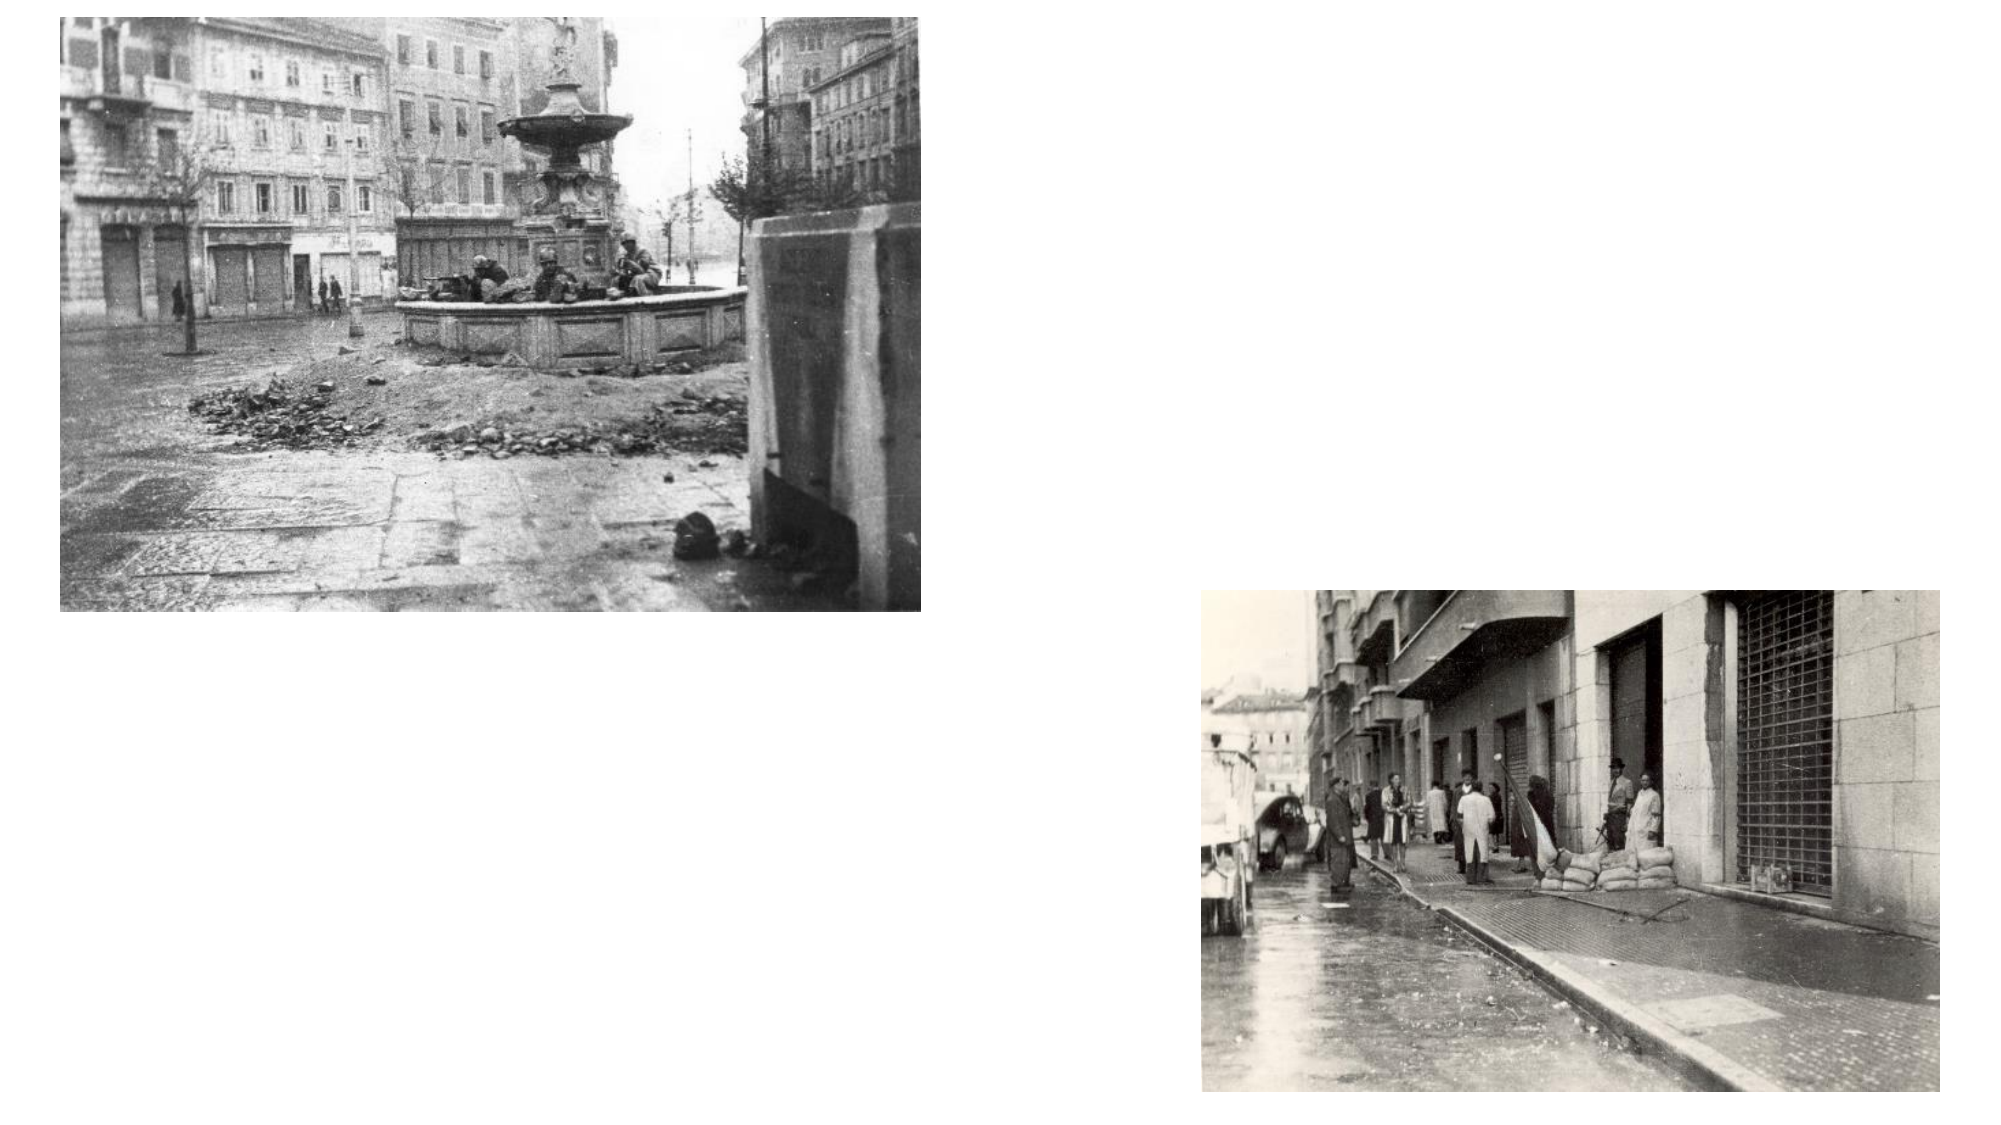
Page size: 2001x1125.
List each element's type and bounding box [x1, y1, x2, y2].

picture [1201, 590, 1940, 1092]
picture [60, 17, 921, 613]
